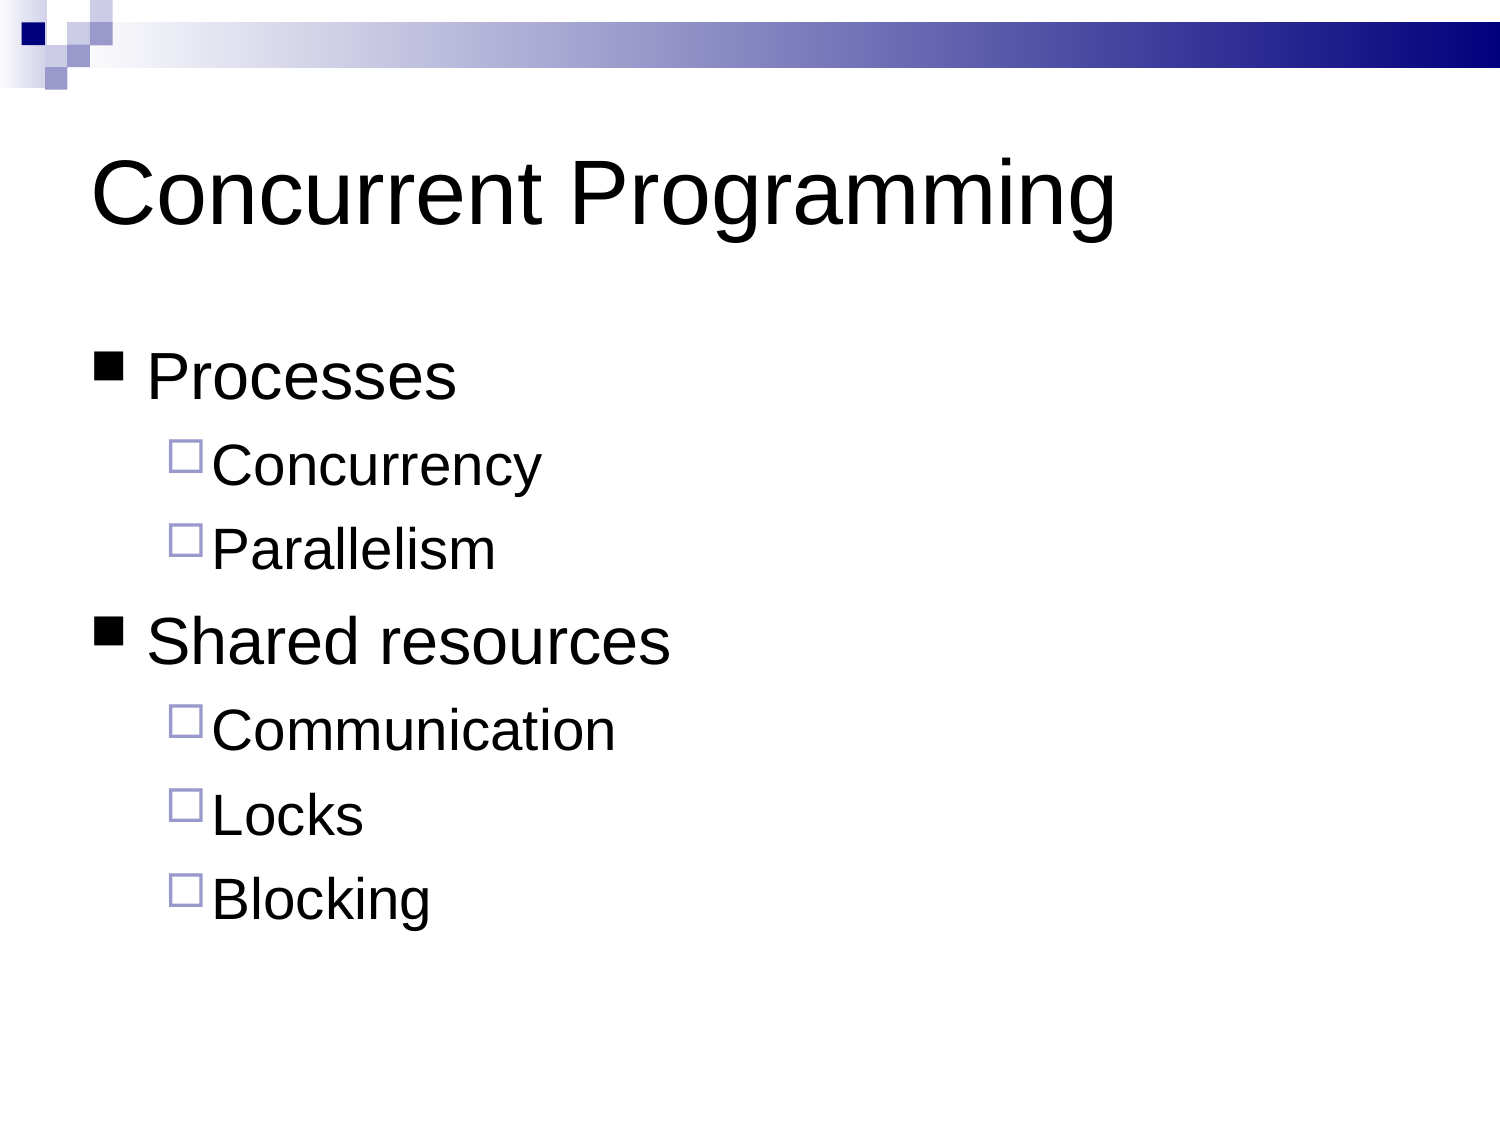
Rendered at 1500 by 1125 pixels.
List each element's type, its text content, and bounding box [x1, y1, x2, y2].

title Concurrent Programming [75, 75, 1426, 301]
list Processes Concurrency Parallelism Shared resources Communication Locks Blocking [75, 324, 1500, 988]
